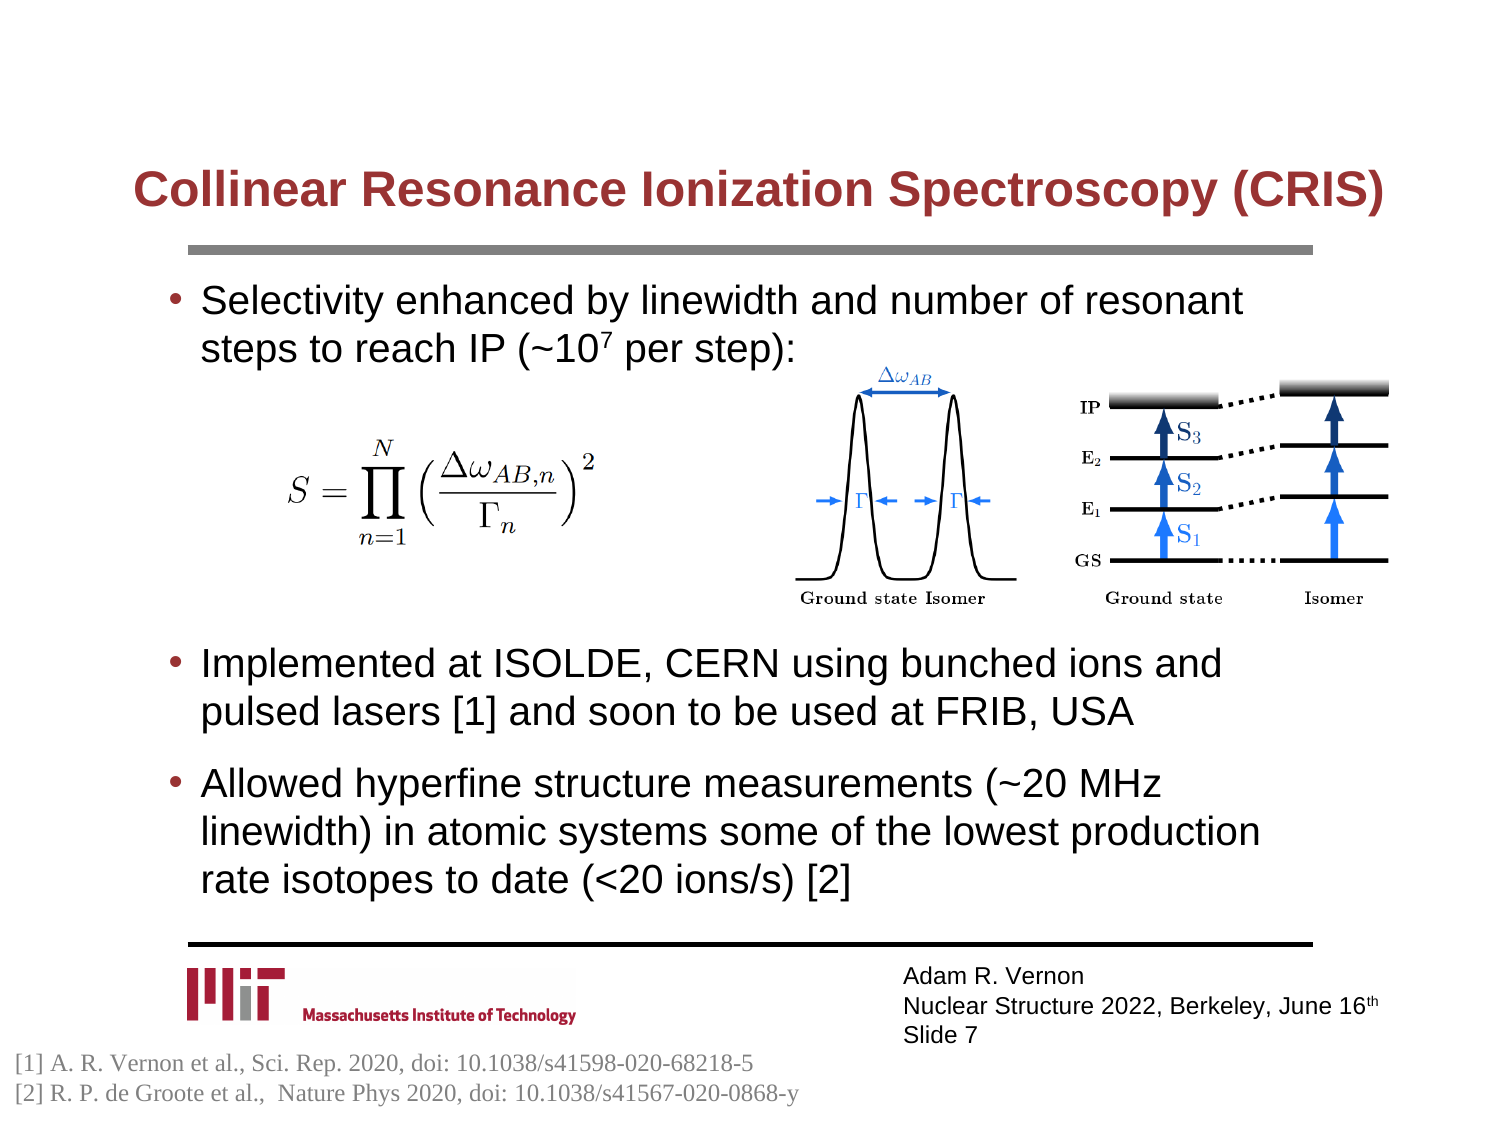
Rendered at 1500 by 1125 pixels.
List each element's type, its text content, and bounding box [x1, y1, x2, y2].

text_box Adam R. Vernon Nuclear Structure 2022, Berkeley, June 16th Slide 7 [888, 952, 1416, 1077]
picture [266, 424, 603, 567]
list Selectivity enhanced by linewidth and number of resonant steps to reach IP (~107 per step): Implemented at ISOLDE, CERN using bunched ions and pulsed lasers [1] and soon to be used at FRIB, USA Allowed hyperfine structure measurements (~20 MHz linewidth) in atomic systems some of the lowest production rate isotopes to date (<20 ions/s) [2] [153, 267, 1359, 910]
text_box [1] A. R. Vernon et al., Sci. Rep. 2020, doi: 10.1038/s41598-020-68218-5 [2] R. P. de Groote et al., Nature Phys 2020, doi: 10.1038/s41567-020-0868-y [0, 1039, 1500, 1125]
picture [1359, 330, 1404, 626]
title Collinear Resonance Ionization Spectroscopy (CRIS) [118, 118, 1465, 231]
picture [187, 968, 576, 1025]
